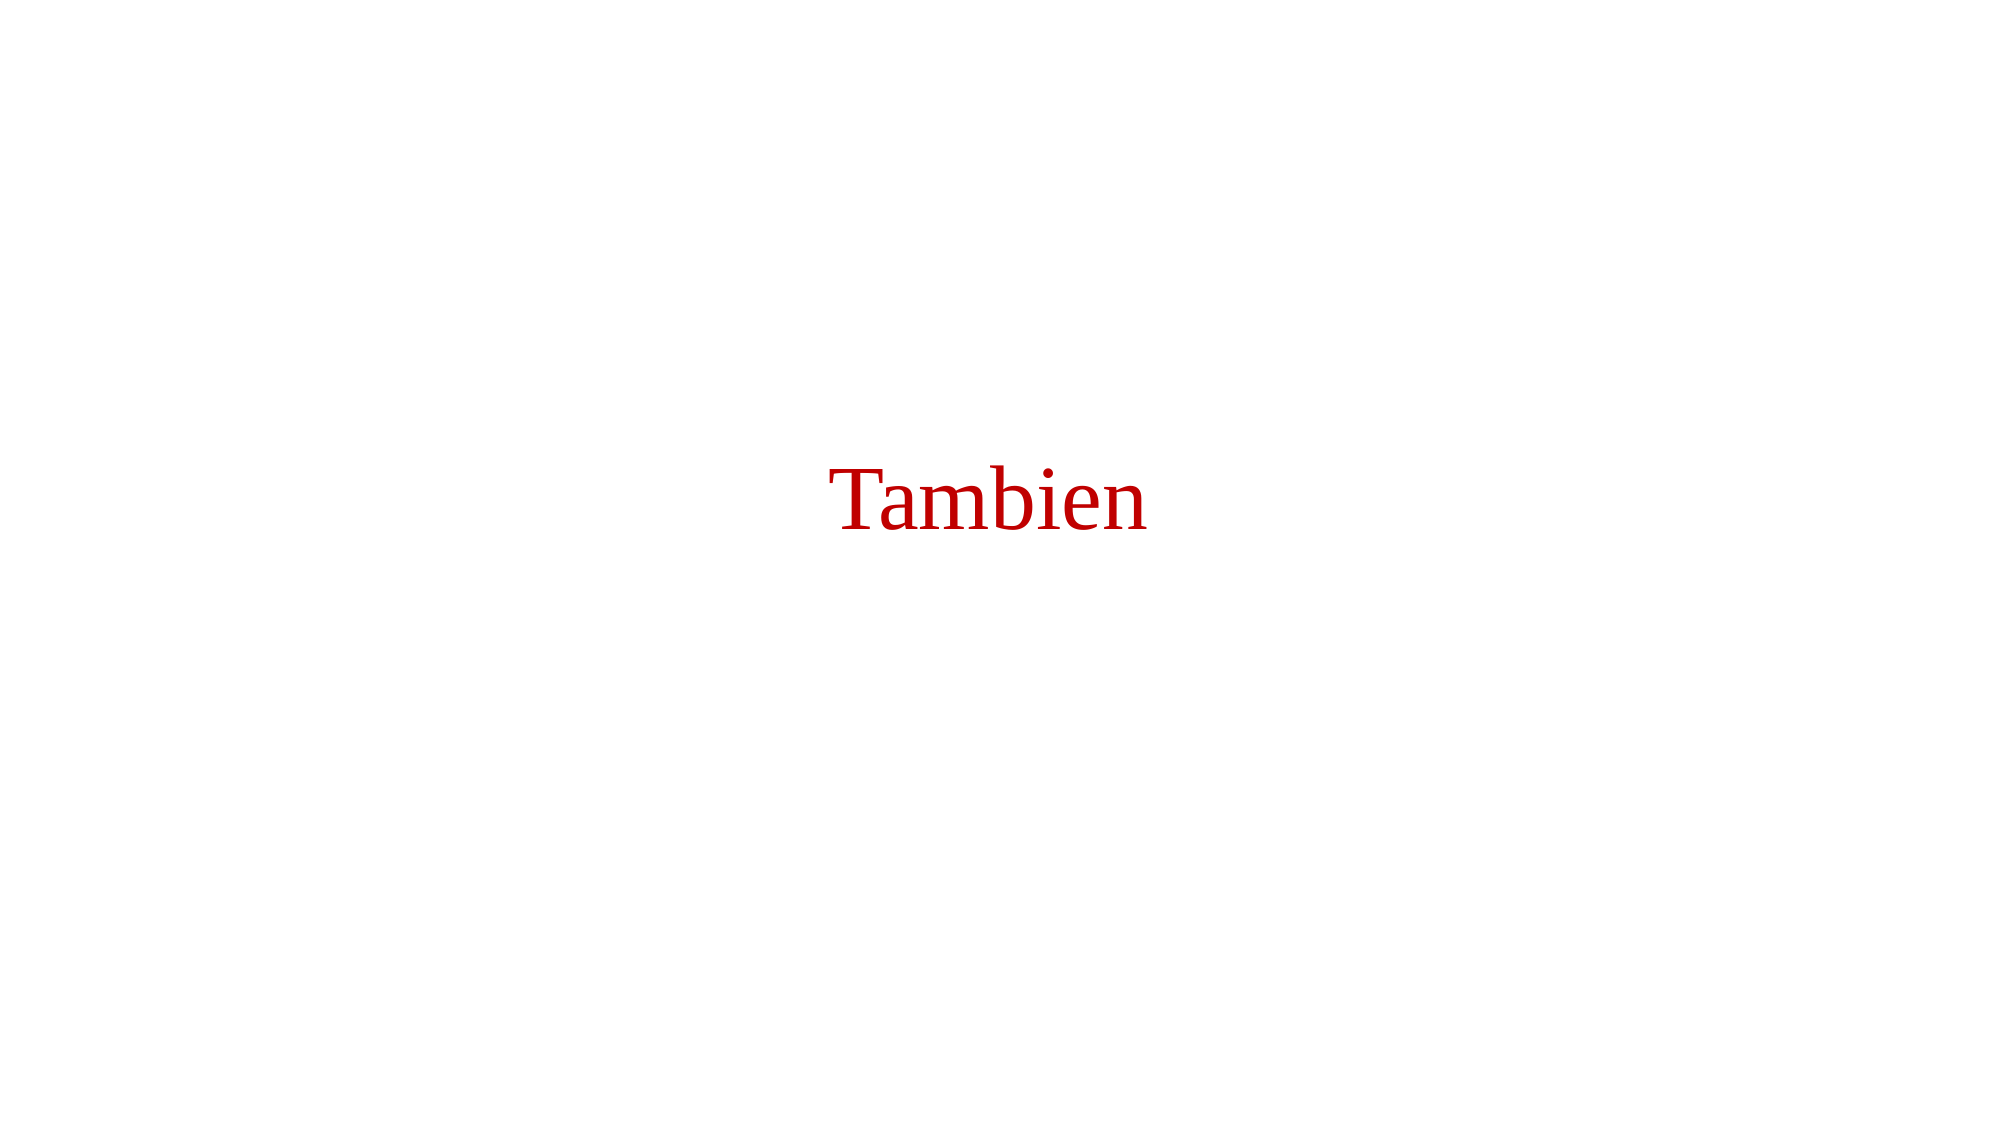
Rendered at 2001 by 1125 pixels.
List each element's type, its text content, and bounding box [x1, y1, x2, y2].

list Tambien [137, 192, 1863, 1014]
